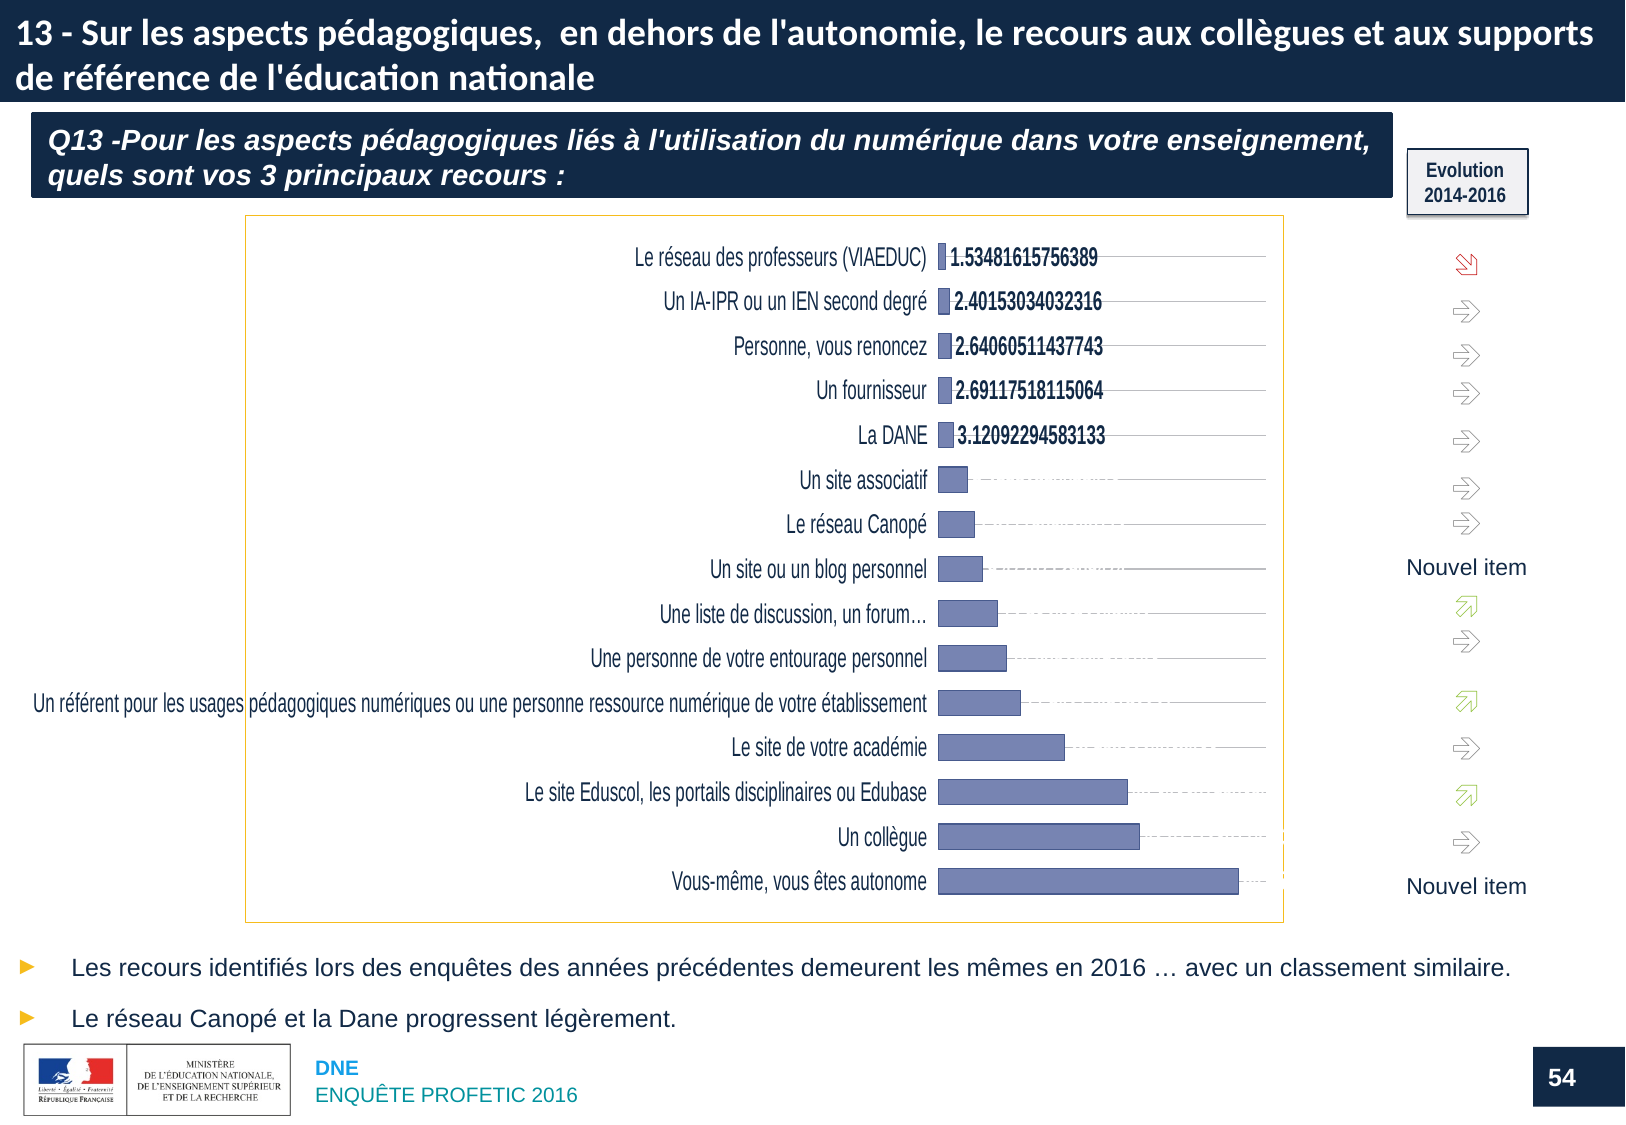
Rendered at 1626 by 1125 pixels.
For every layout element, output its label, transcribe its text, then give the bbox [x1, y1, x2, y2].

title 13 - Sur les aspects pédagogiques, en dehors de l'autonomie, le recours aux collègues et aux supports de référence de l'éducation nationale [0, 0, 1625, 102]
text_box Nouvel item [1391, 545, 1544, 589]
text_box  [1435, 722, 1500, 774]
text_box  [1438, 238, 1497, 289]
text_box  [1435, 415, 1500, 467]
text_box  [1435, 285, 1500, 329]
text_box  [1438, 589, 1497, 632]
text_box  [1435, 368, 1500, 415]
text_box Q13 -Pour les aspects pédagogiques liés à l'utilisation du numérique dans votre enseignement, quels sont vos 3 principaux recours : [33, 114, 1391, 196]
text_box  [1435, 817, 1500, 868]
text_box  [1435, 514, 1500, 545]
text_box 54 [1533, 1046, 1625, 1107]
chart [33, 214, 1392, 924]
list Les recours identifiés lors des enquêtes des années précédentes demeurent les mêmes en 2016 … avec un classement similaire. Le réseau Canopé et la Dane progressent légèrement. [0, 928, 1625, 1059]
text_box Nouvel item [1391, 864, 1544, 908]
text_box Evolution 2014-2016 [1407, 149, 1528, 215]
text_box  [1435, 329, 1500, 368]
text_box  [1438, 675, 1497, 726]
text_box  [1438, 774, 1497, 817]
text_box  [1435, 616, 1500, 667]
text_box  [1435, 467, 1500, 514]
